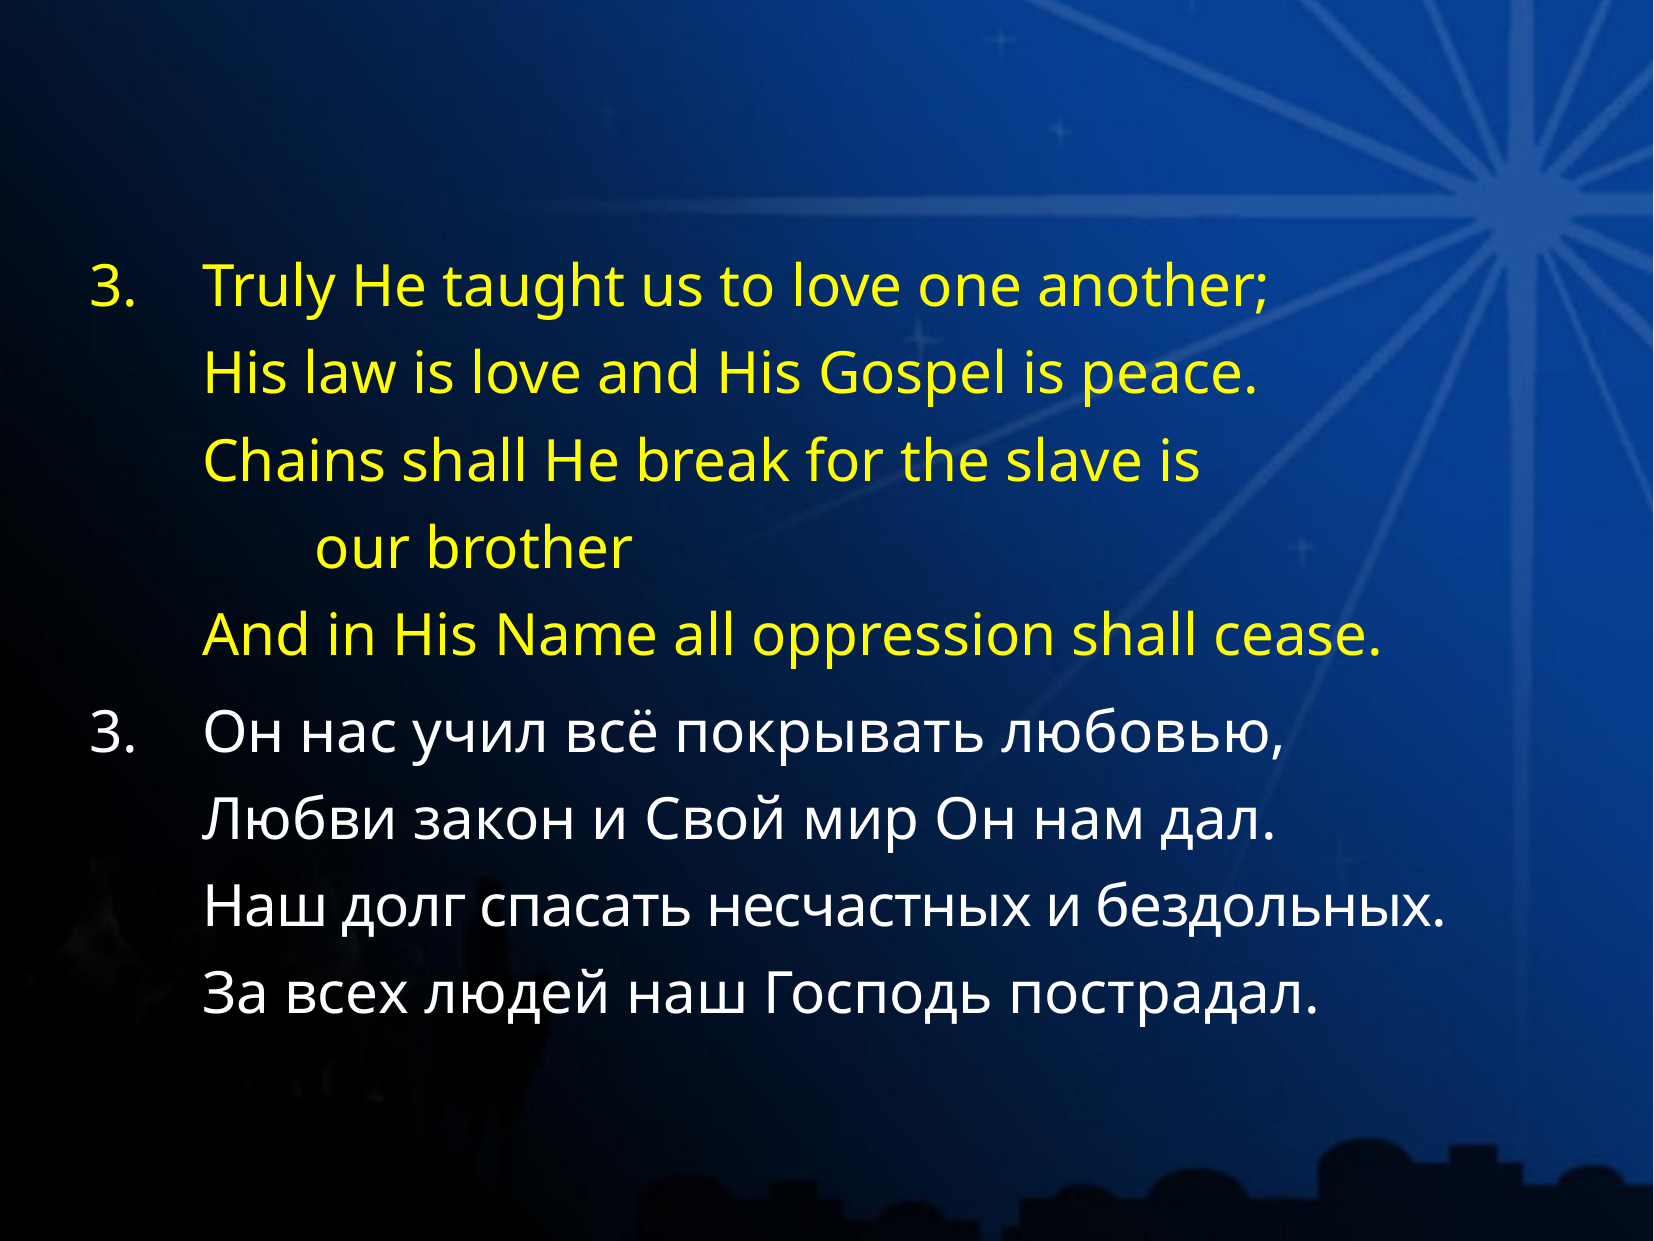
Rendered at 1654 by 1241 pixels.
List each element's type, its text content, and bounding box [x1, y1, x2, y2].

picture [0, 0, 1654, 1241]
text_box 3. Он нас учил всё покрывать любовью, Любви закон и Свой мир Он нам дал. Наш долг спасать несчастных и бездольных. За всех людей наш Господь пострадал. [75, 675, 1653, 1163]
text_box 3. Truly He taught us to love one another; His law is love and His Gospel is peace. Chains shall He break for the slave is our brother And in His Name all oppression shall cease. [75, 150, 1653, 638]
